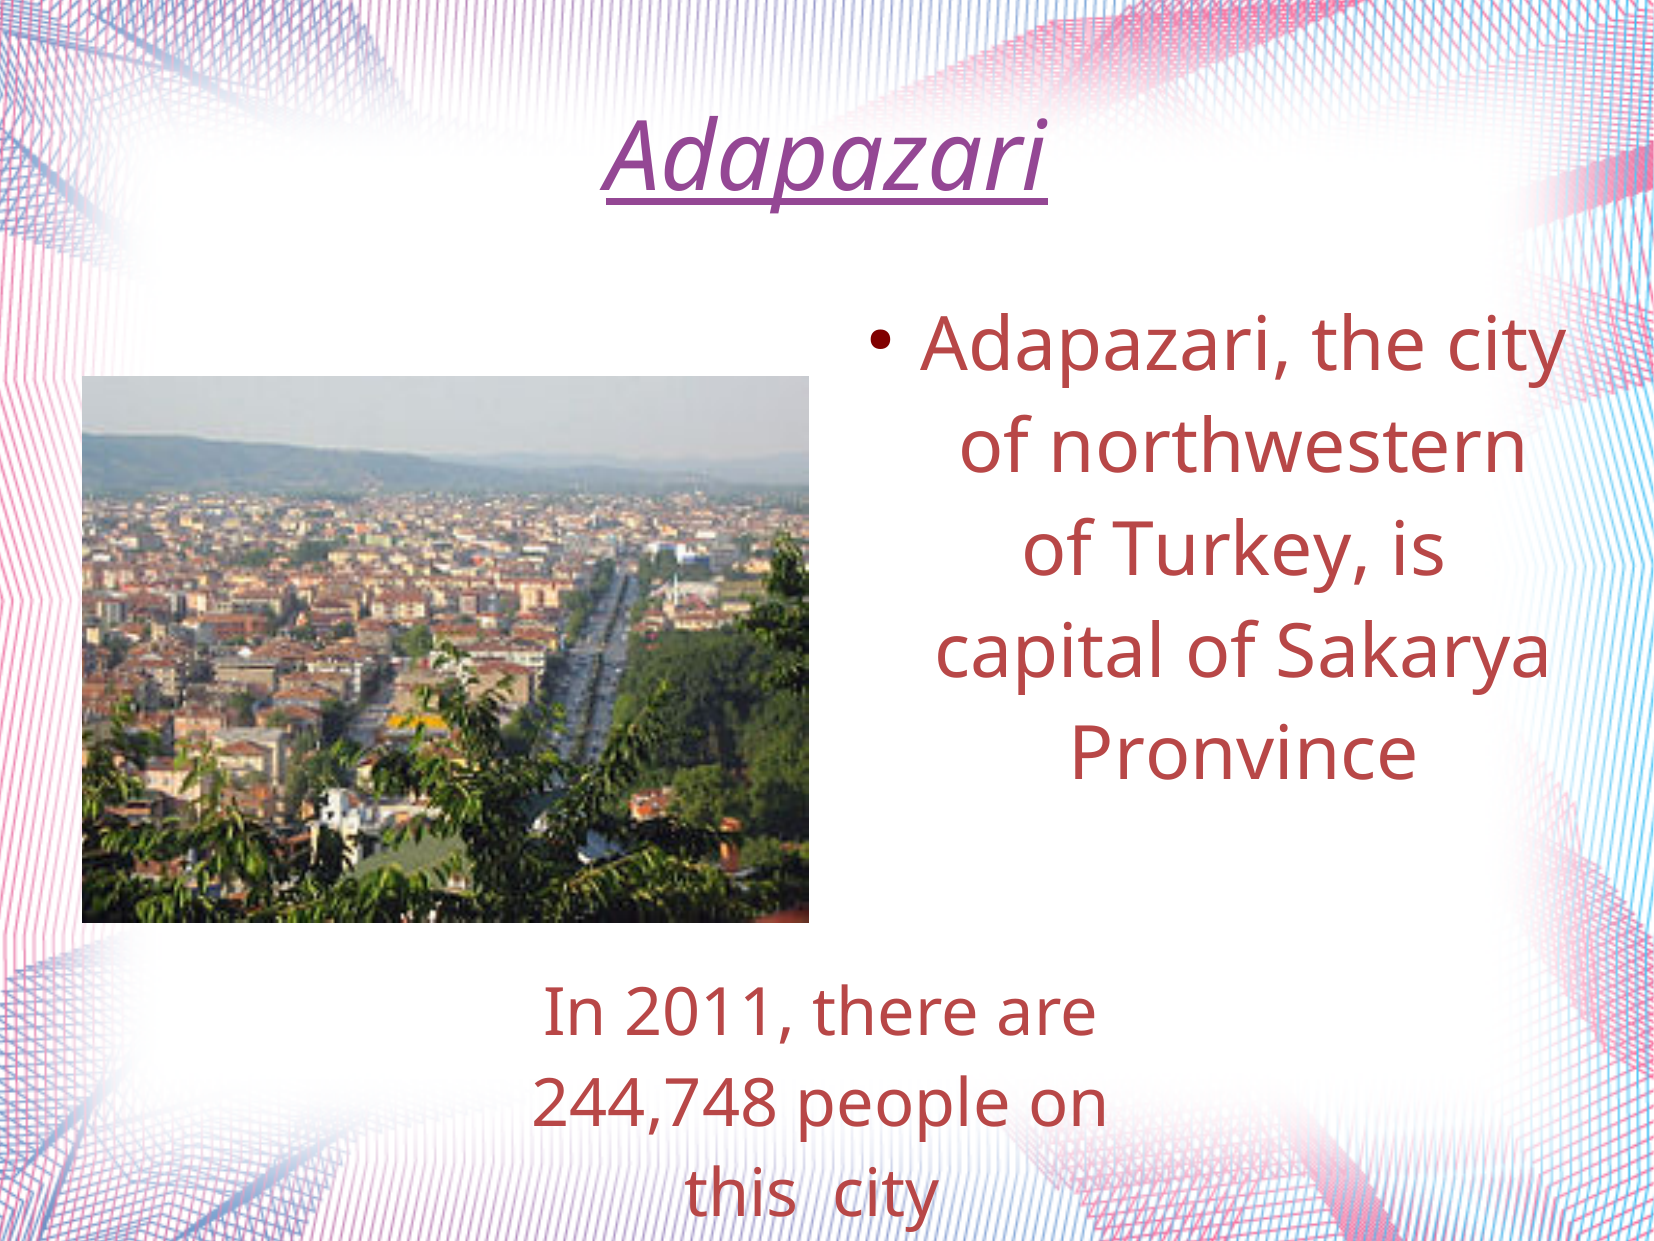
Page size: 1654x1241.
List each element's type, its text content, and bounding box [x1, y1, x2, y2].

text_box In 2011, there are 244,748 people on this city [460, 956, 1182, 1213]
picture [0, 0, 1654, 1241]
list Adapazari, the city of northwestern of Turkey, is capital of Sakarya Pronvince [845, 290, 1572, 1010]
title Adapazari [82, 49, 1571, 257]
